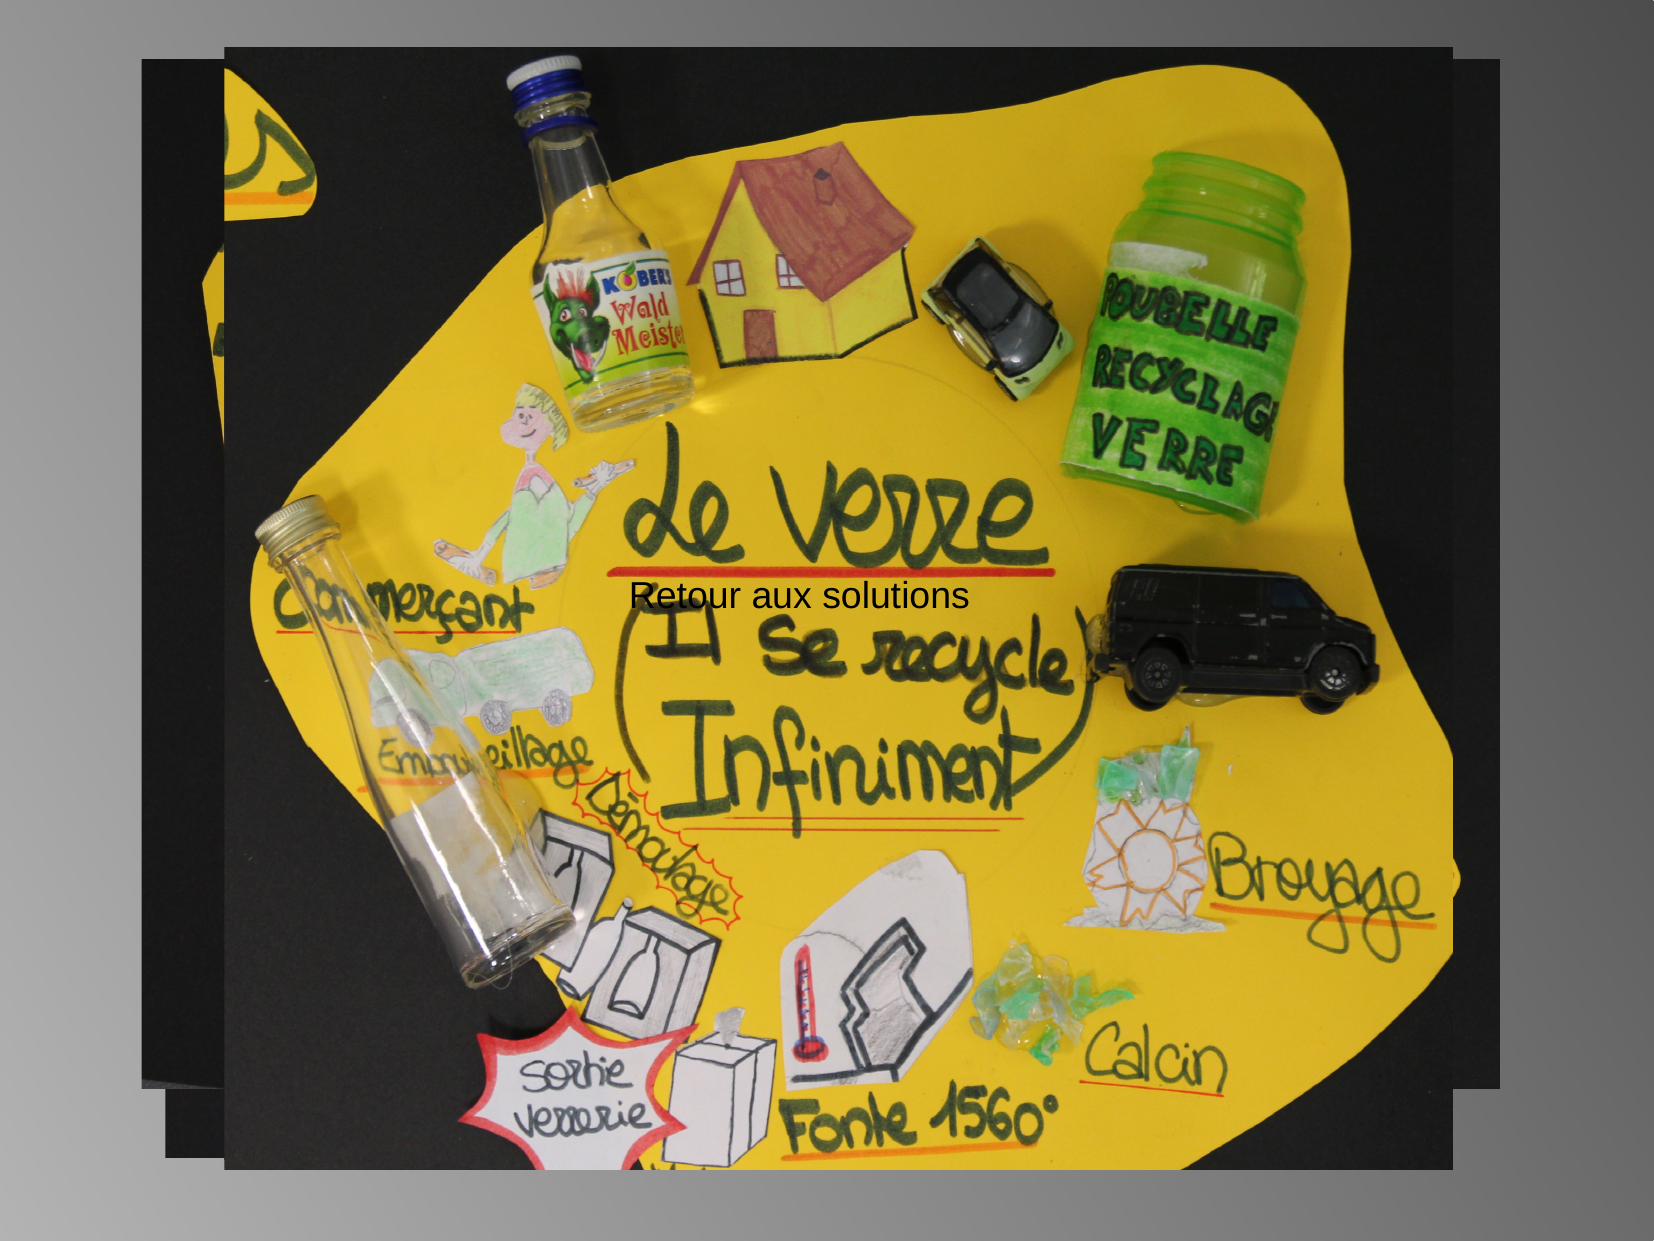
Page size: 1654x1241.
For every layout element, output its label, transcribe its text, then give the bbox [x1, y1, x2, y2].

text_box Retour aux solutions [614, 566, 1052, 624]
picture [141, 47, 1501, 1170]
